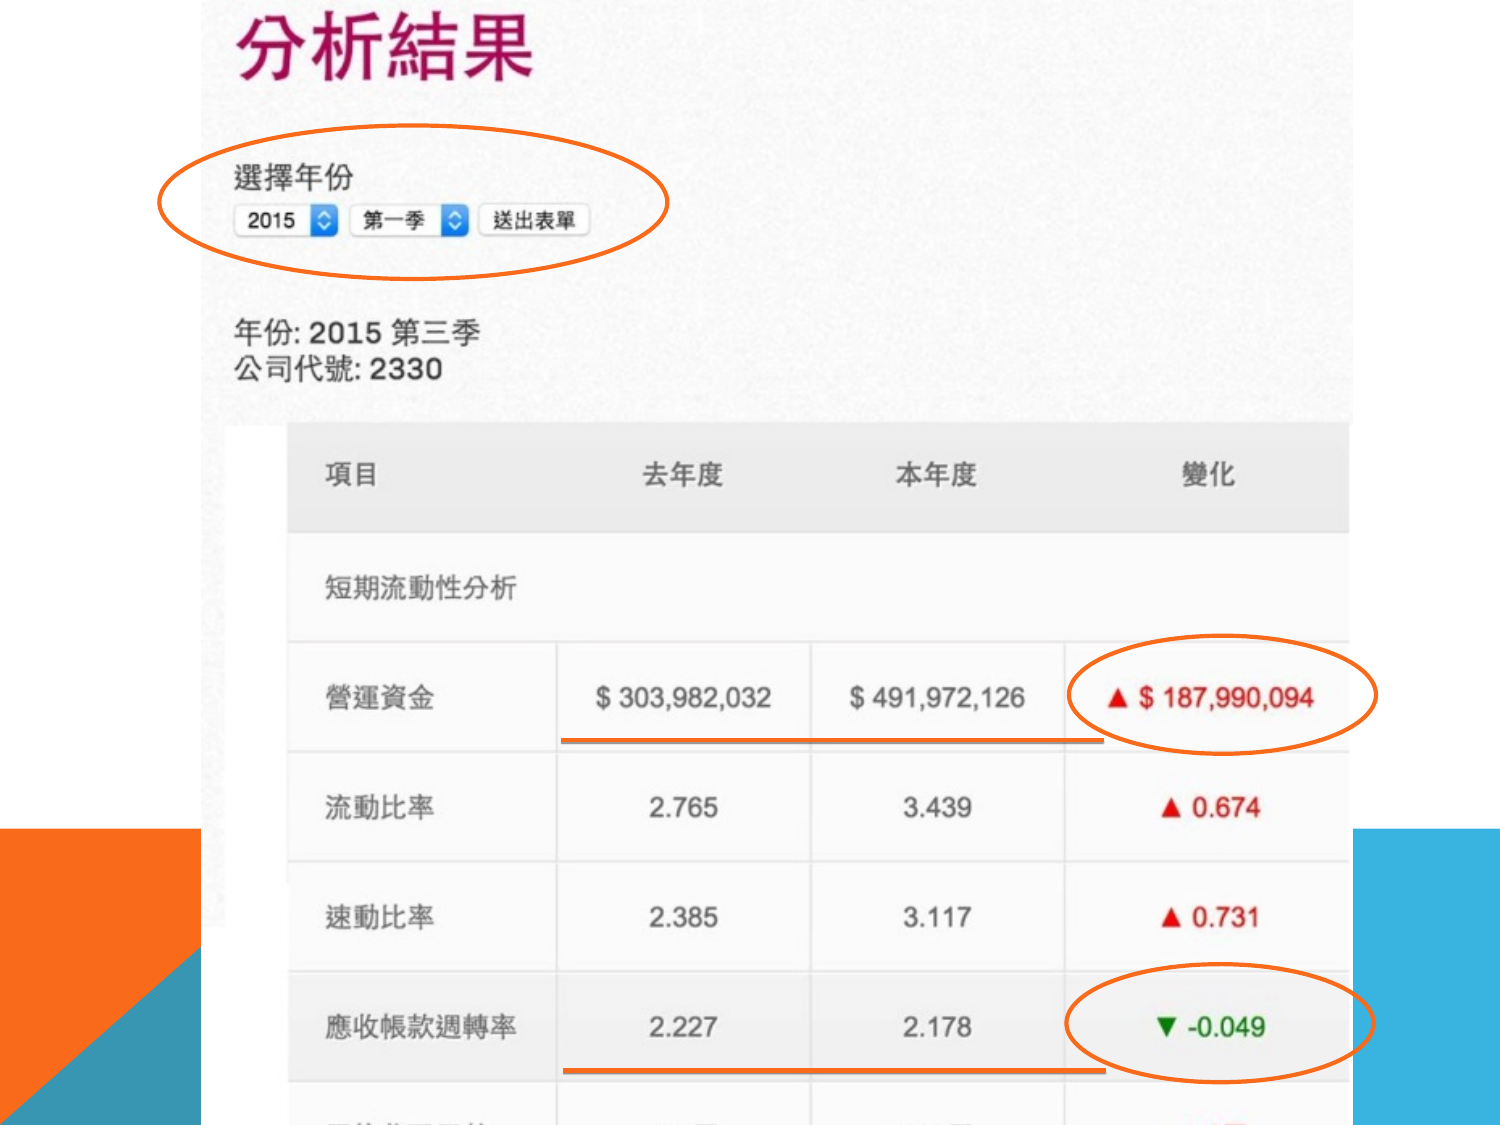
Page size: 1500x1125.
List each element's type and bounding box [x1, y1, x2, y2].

picture [1069, 967, 1353, 1080]
picture [1072, 638, 1353, 751]
picture [201, 0, 1353, 1125]
picture [201, 128, 665, 276]
